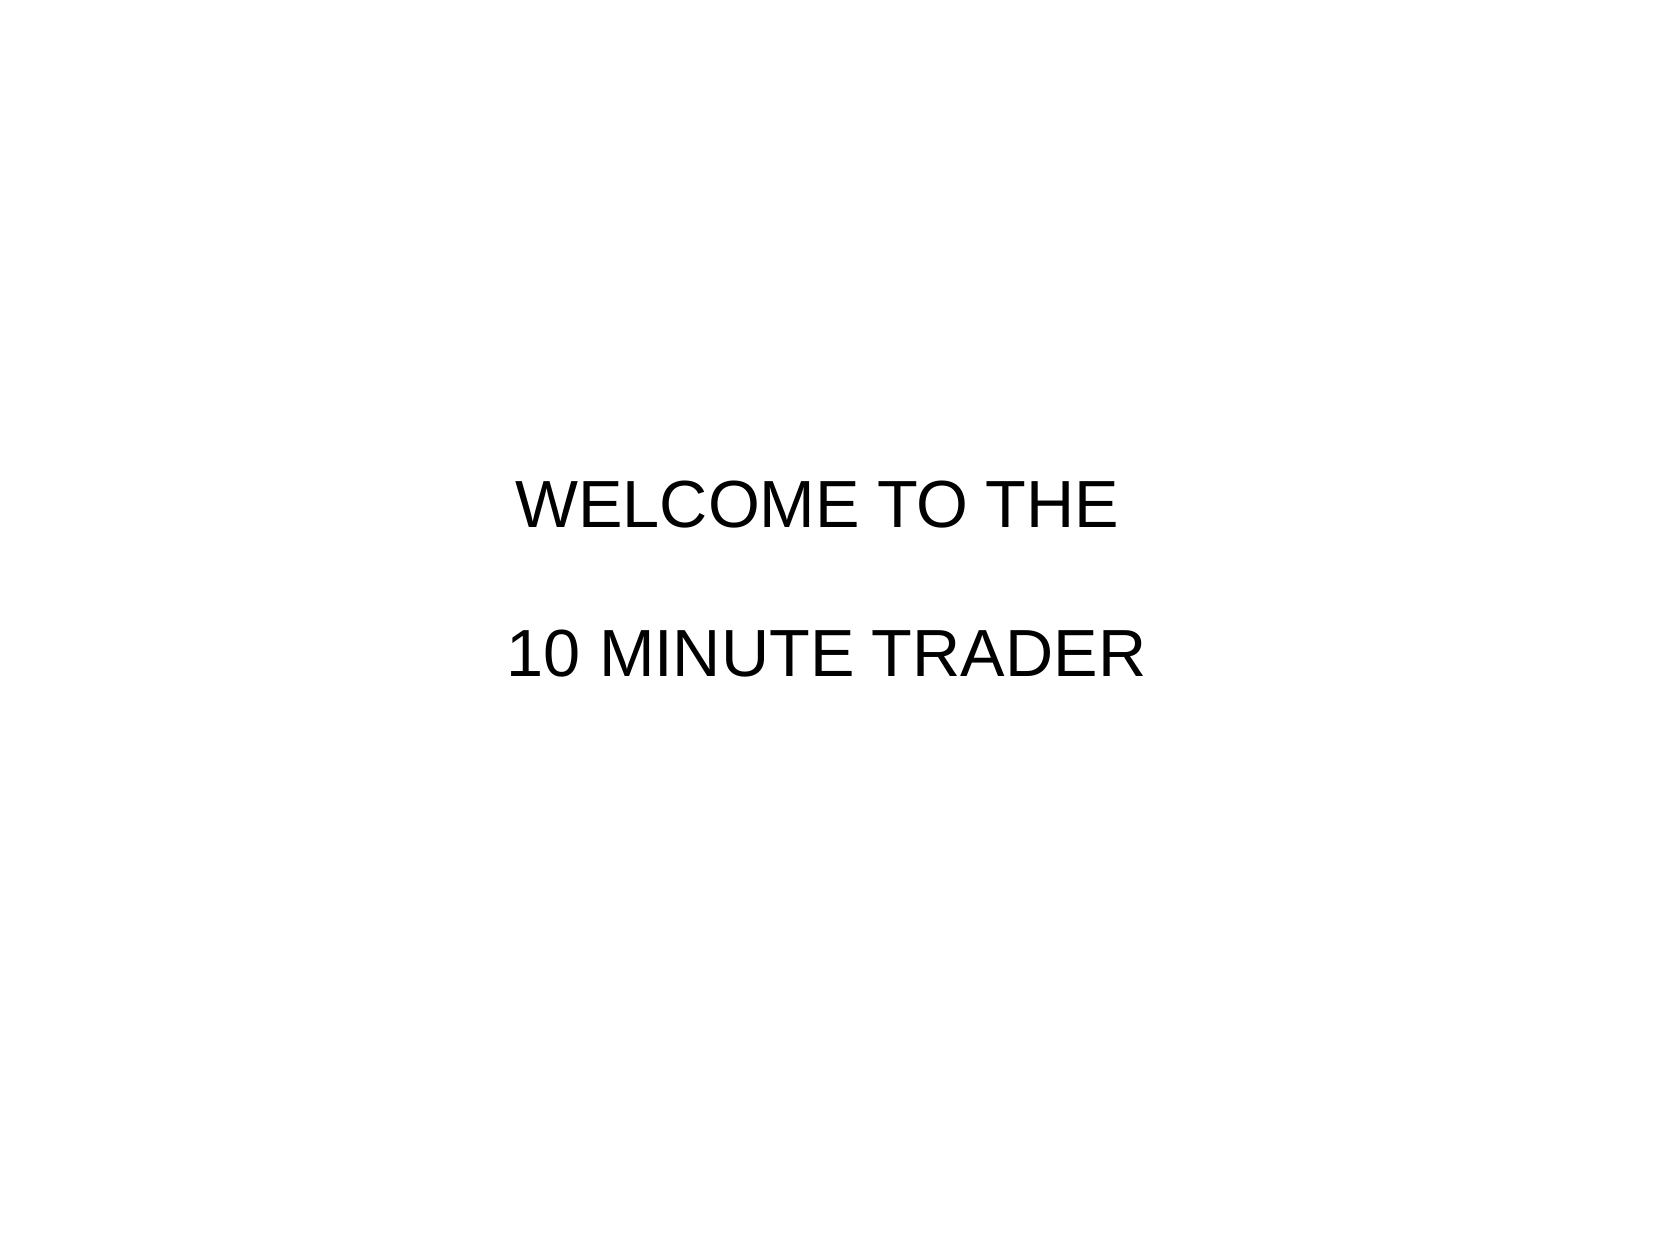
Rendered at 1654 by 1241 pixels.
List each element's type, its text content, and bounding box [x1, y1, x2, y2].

subtitle WELCOME TO THE 10 MINUTE TRADER [82, 49, 1571, 1109]
